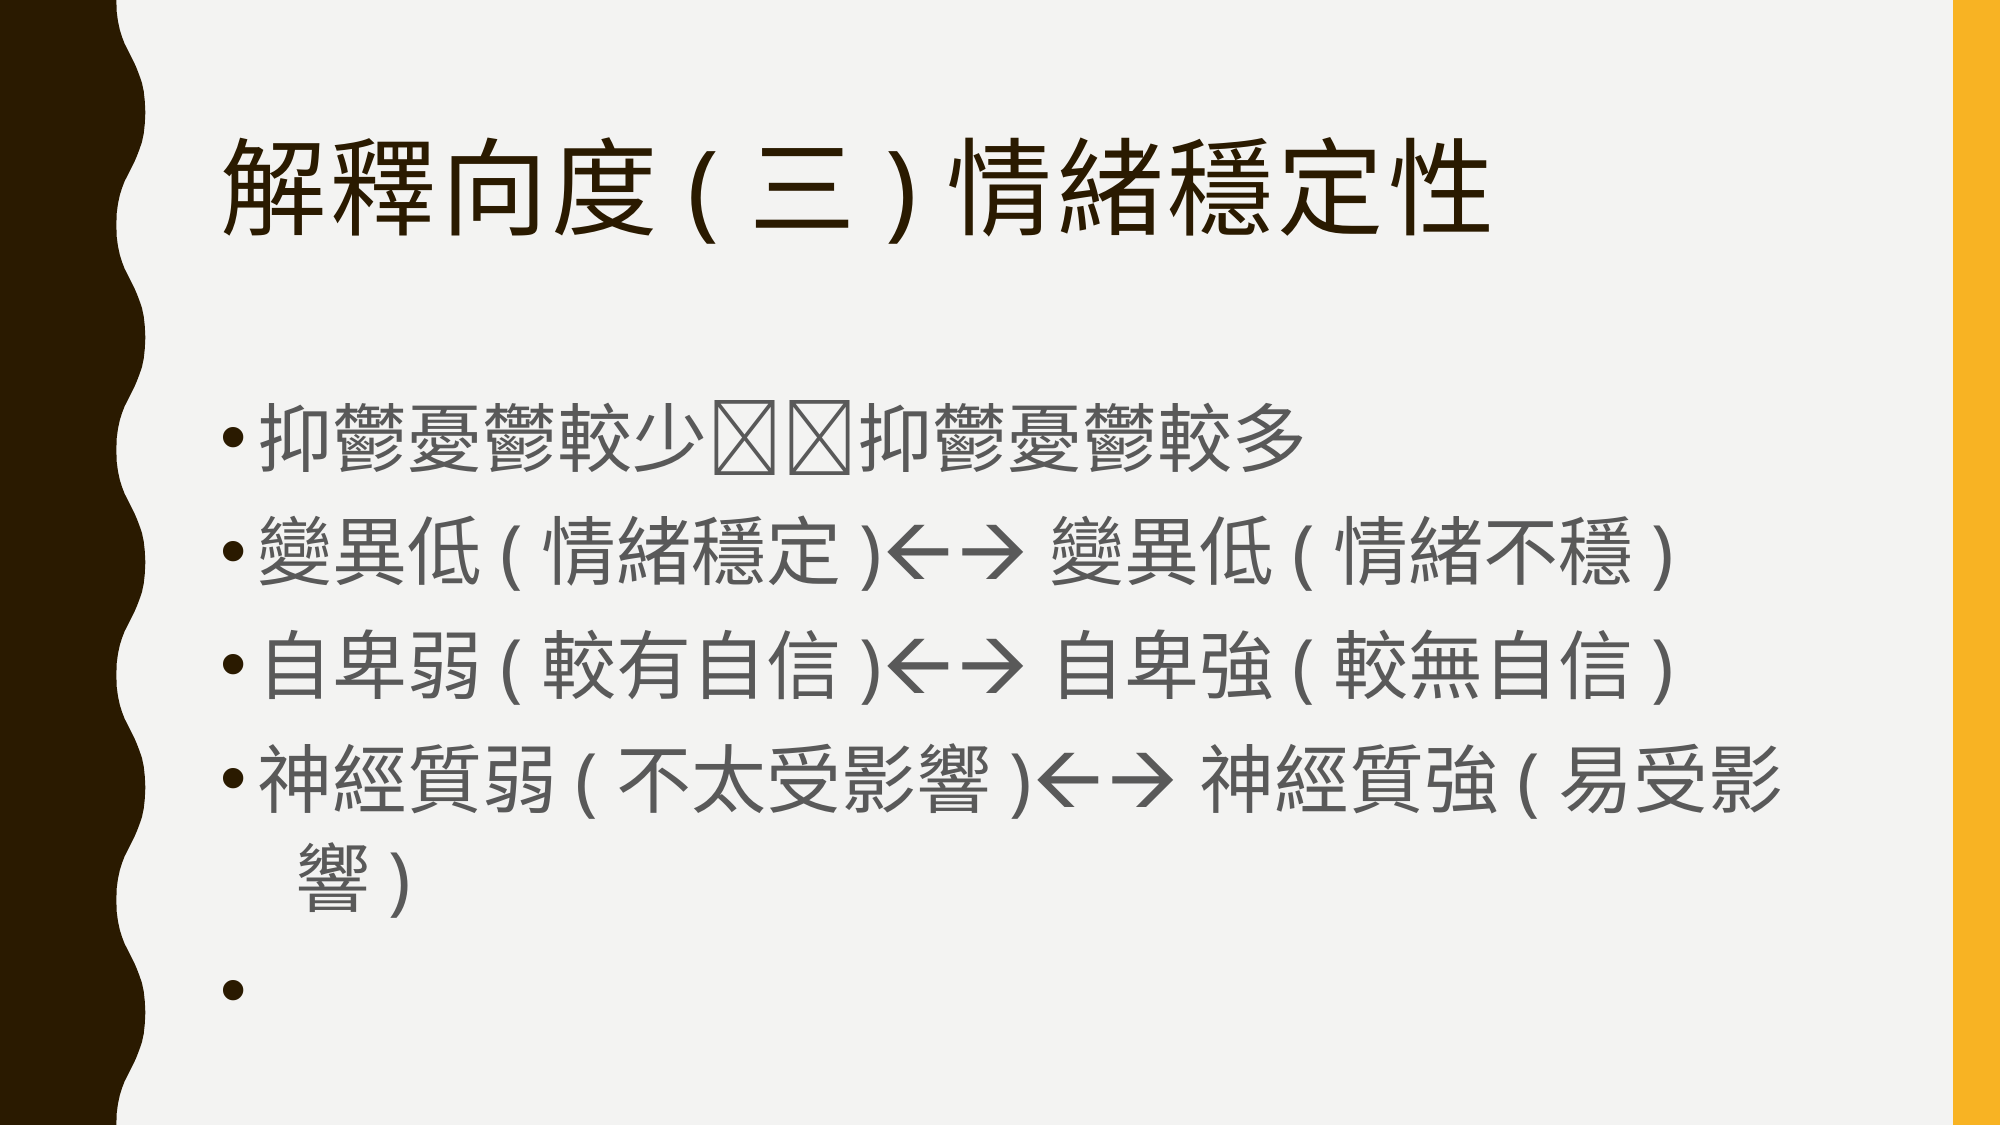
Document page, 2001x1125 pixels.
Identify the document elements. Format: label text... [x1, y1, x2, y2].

title 解釋向度(三)情緒穩定性 [205, 128, 1876, 308]
list 抑鬱憂鬱較少抑鬱憂鬱較多 變異低(情緒穩定)變異低(情緒不穩) 自卑弱(較有自信)自卑強(較無自信) 神經質弱(不太受影響)神經質強(易受影響) [205, 375, 1876, 965]
